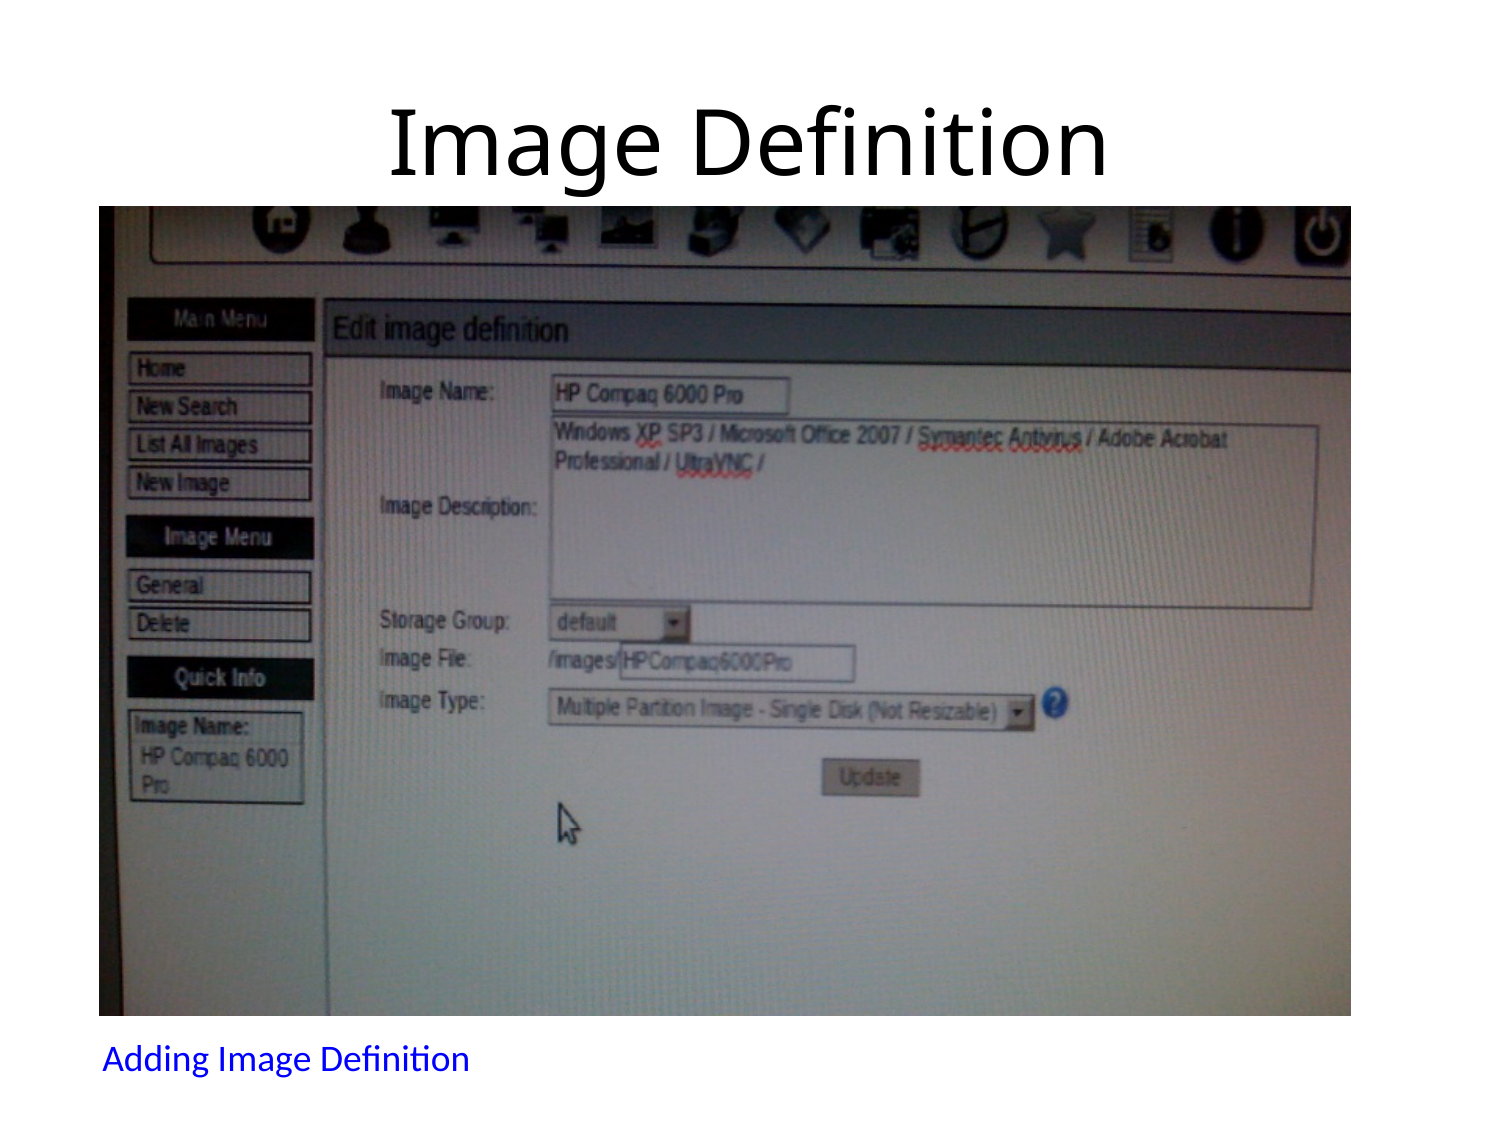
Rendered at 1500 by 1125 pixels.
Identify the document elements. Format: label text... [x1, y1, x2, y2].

text_box Adding Image Definition [87, 1026, 838, 1088]
text_box [99, 206, 1351, 1016]
title Image Definition [75, 45, 1426, 233]
